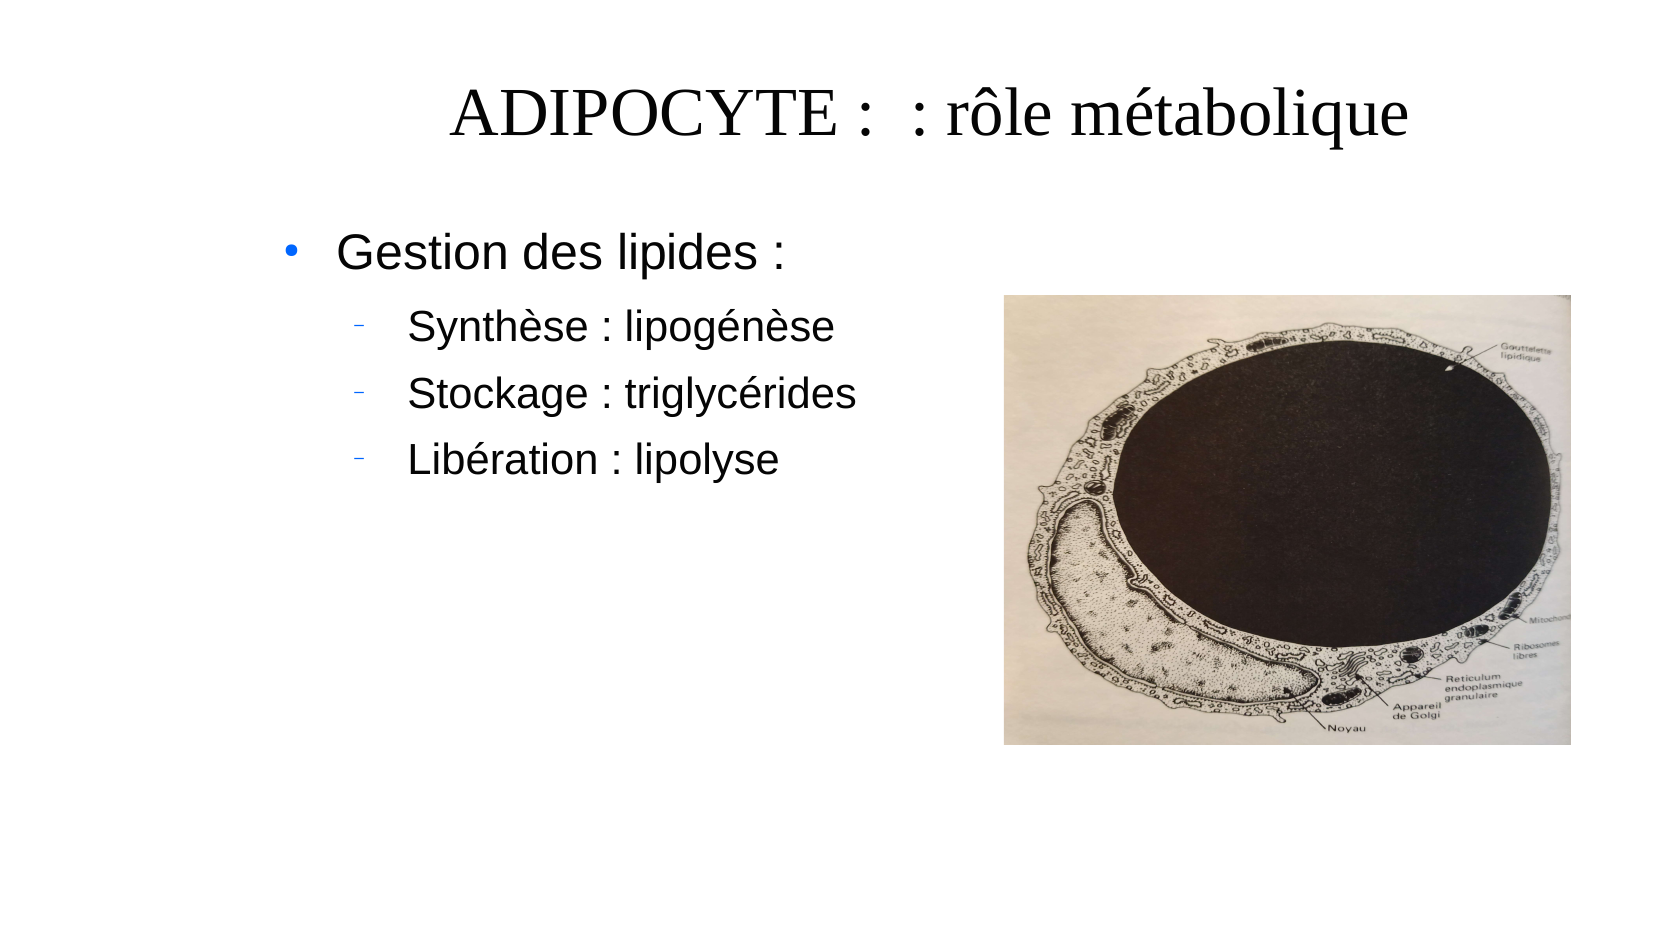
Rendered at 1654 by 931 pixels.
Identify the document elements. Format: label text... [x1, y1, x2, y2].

picture [1003, 295, 1571, 745]
list Gestion des lipides : Synthèse : lipogénèse Stockage : triglycérides Libération : lipolyse [265, 224, 915, 764]
title ADIPOCYTE : : rôle métabolique [265, 35, 1595, 189]
